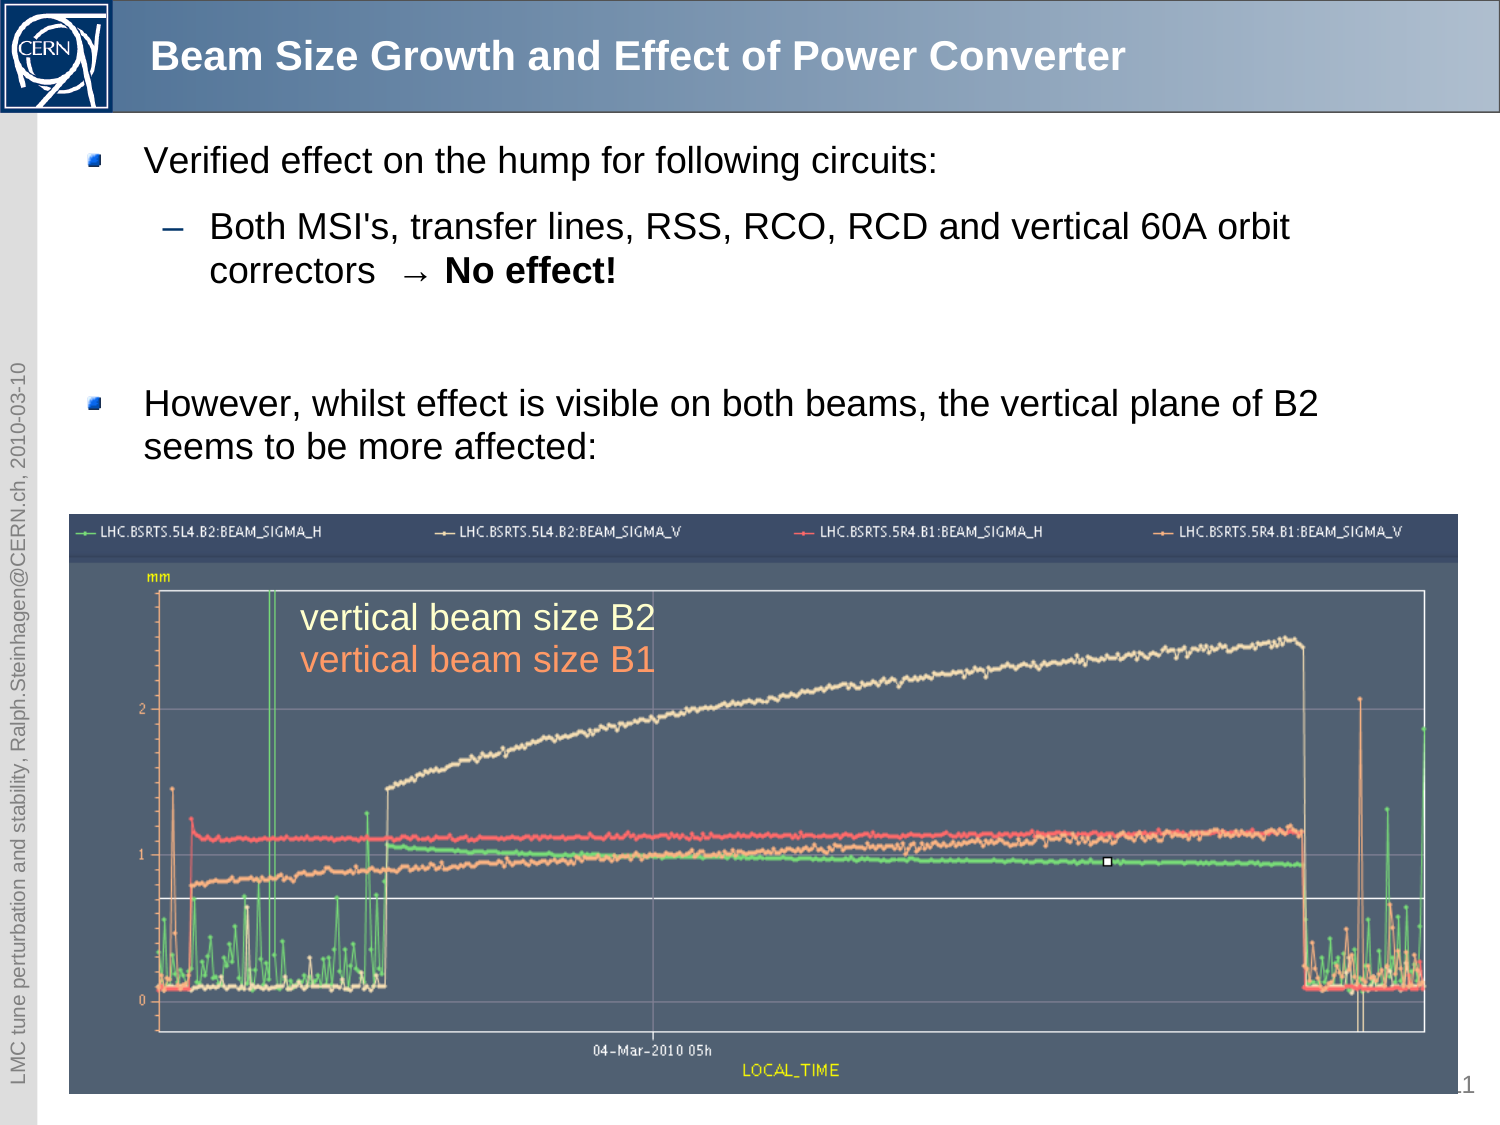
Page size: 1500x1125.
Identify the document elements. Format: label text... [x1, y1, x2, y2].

title Beam Size Growth and Effect of Power Converter [150, 7, 1201, 106]
list Verified effect on the hump for following circuits: Both MSI's, transfer lines, RSS, RCO, RCD and vertical 60A orbit correctors → No effect! However, whilst effect is visible on both beams, the vertical plane of B2 seems to be more affected: [87, 137, 1438, 514]
text_box vertical beam size B2 vertical beam size B1 [285, 588, 671, 688]
picture [69, 514, 1458, 1094]
picture [0, 0, 113, 113]
